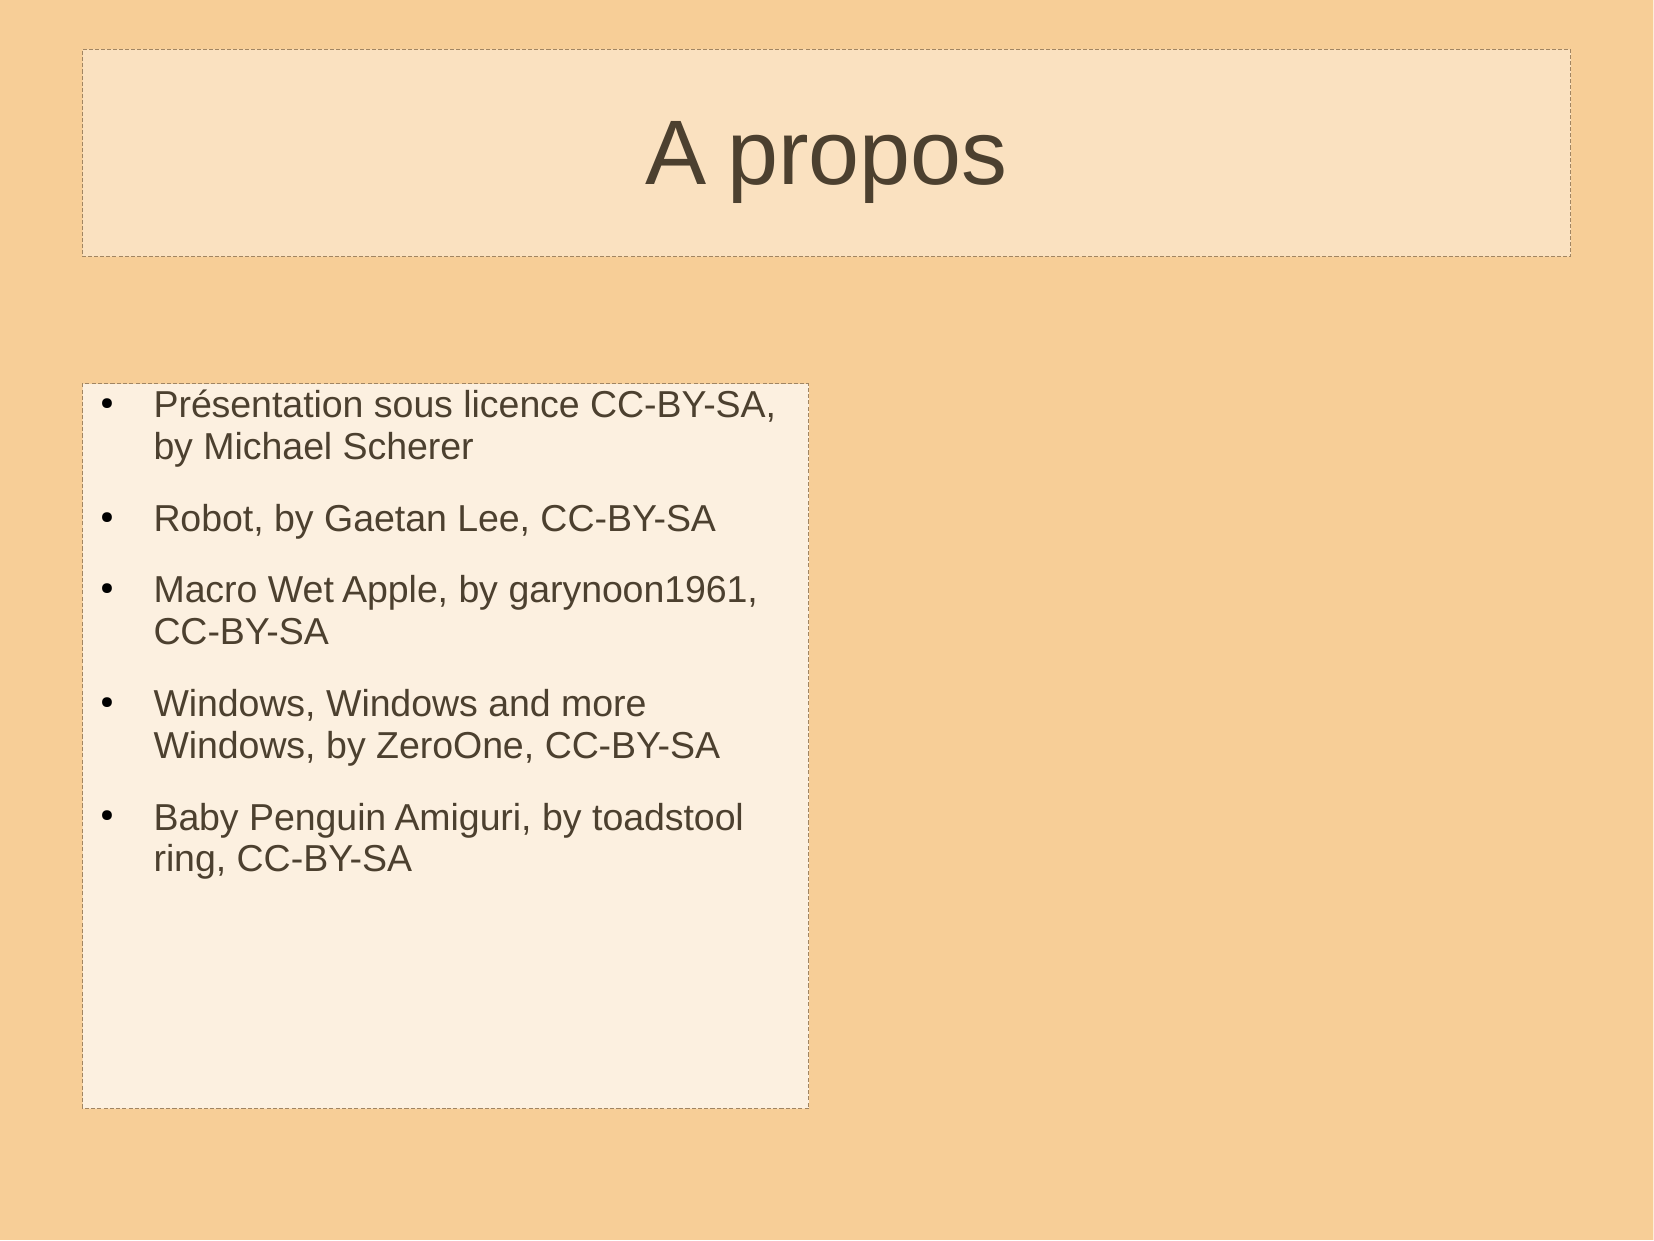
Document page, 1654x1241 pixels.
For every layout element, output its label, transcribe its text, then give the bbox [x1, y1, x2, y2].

list Présentation sous licence CC-BY-SA, by Michael Scherer Robot, by Gaetan Lee, CC-BY-SA Macro Wet Apple, by garynoon1961, CC-BY-SA Windows, Windows and more Windows, by ZeroOne, CC-BY-SA Baby Penguin Amiguri, by toadstool ring, CC-BY-SA [82, 383, 809, 1109]
title A propos [82, 49, 1571, 257]
